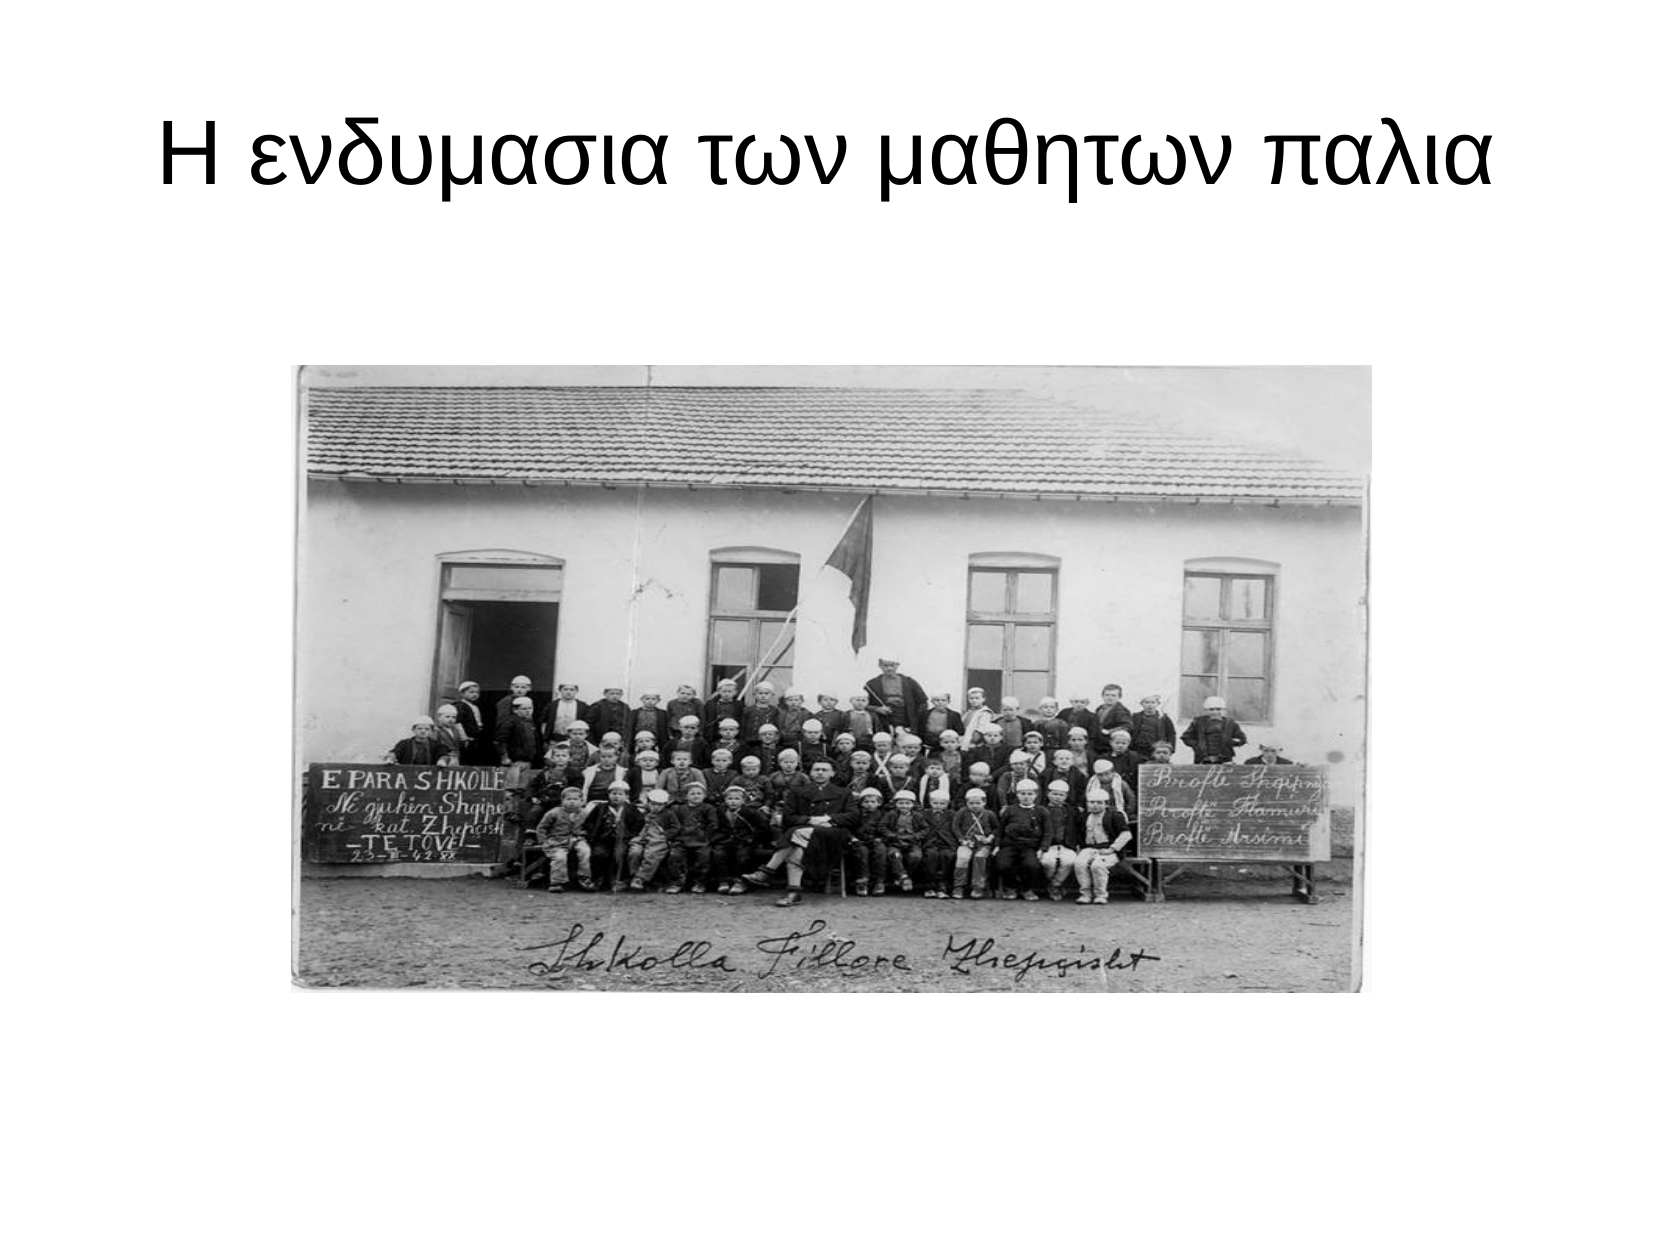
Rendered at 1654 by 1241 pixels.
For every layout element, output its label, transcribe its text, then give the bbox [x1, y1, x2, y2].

title Η ενδυμασια των μαθητων παλια [82, 49, 1571, 257]
picture [291, 365, 1372, 993]
